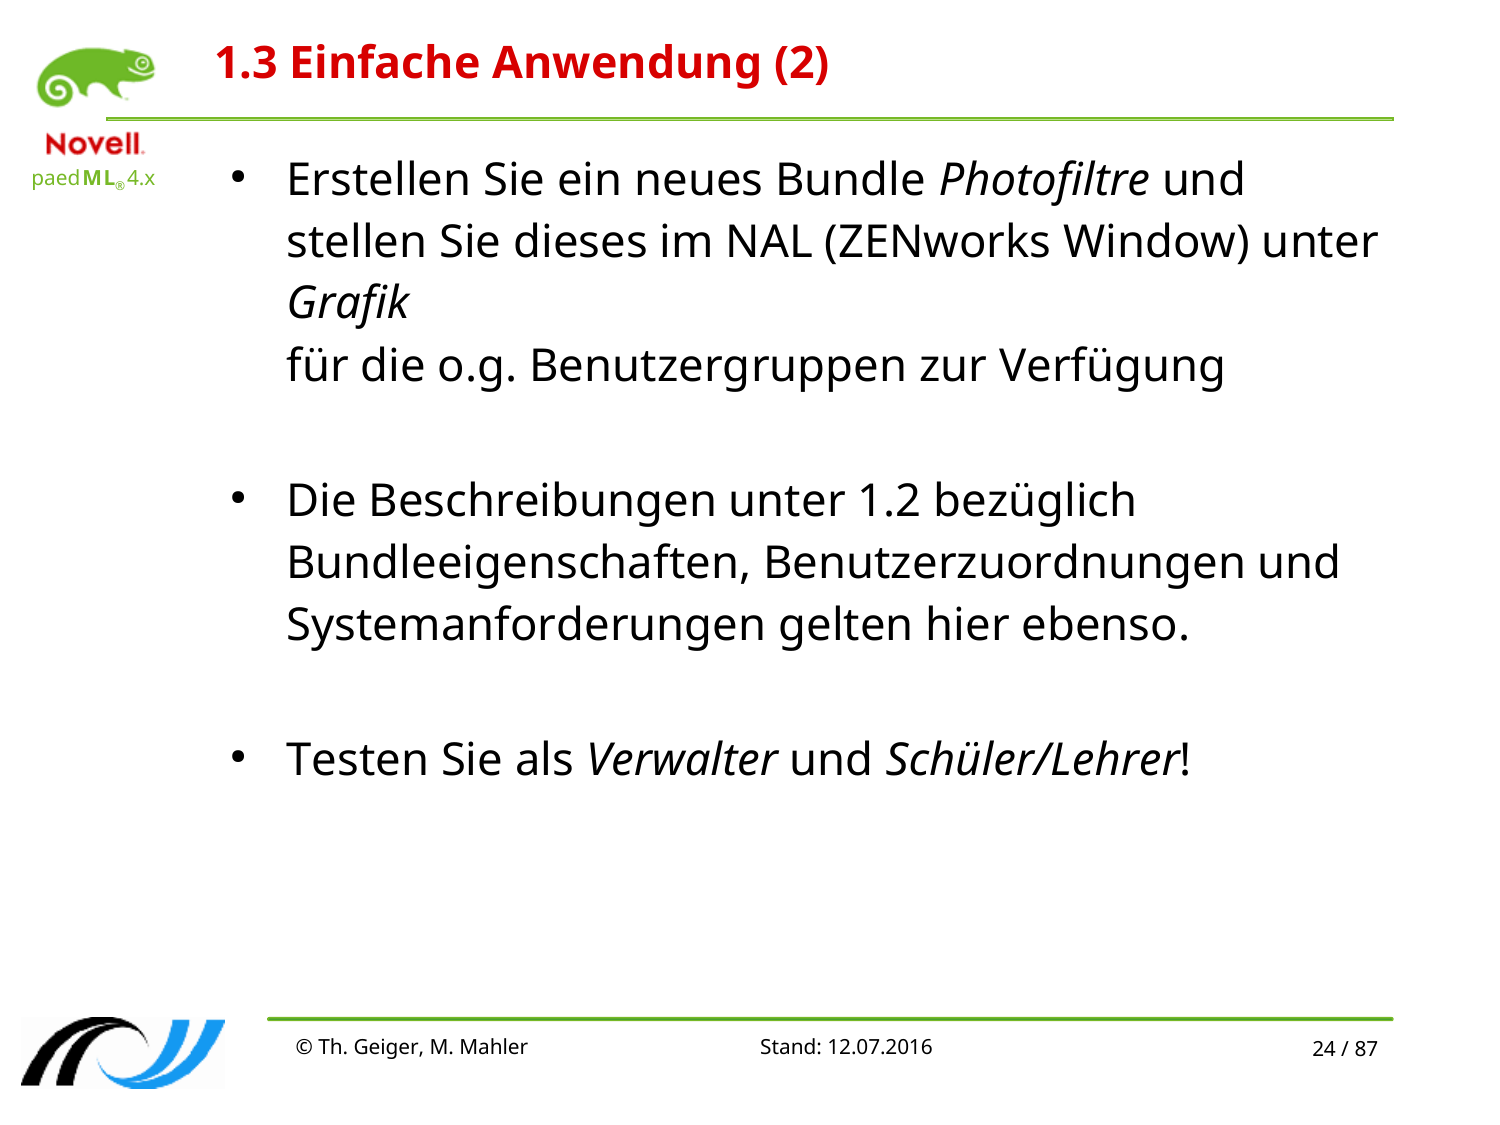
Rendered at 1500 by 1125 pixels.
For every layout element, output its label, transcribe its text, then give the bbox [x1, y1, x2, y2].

list Erstellen Sie ein neues Bundle Photofiltre und stellen Sie dieses im NAL (ZENworks Window) unter Grafik für die o.g. Benutzergruppen zur Verfügung Die Beschreibungen unter 1.2 bezüglich Bundleeigenschaften, Benutzerzuordnungen und Systemanforderungen gelten hier ebenso. Testen Sie als Verwalter und Schüler/Lehrer! [230, 146, 1388, 889]
picture [24, 32, 167, 175]
picture [21, 1017, 225, 1089]
title 1.3 Einfache Anwendung (2) [214, 16, 1393, 108]
